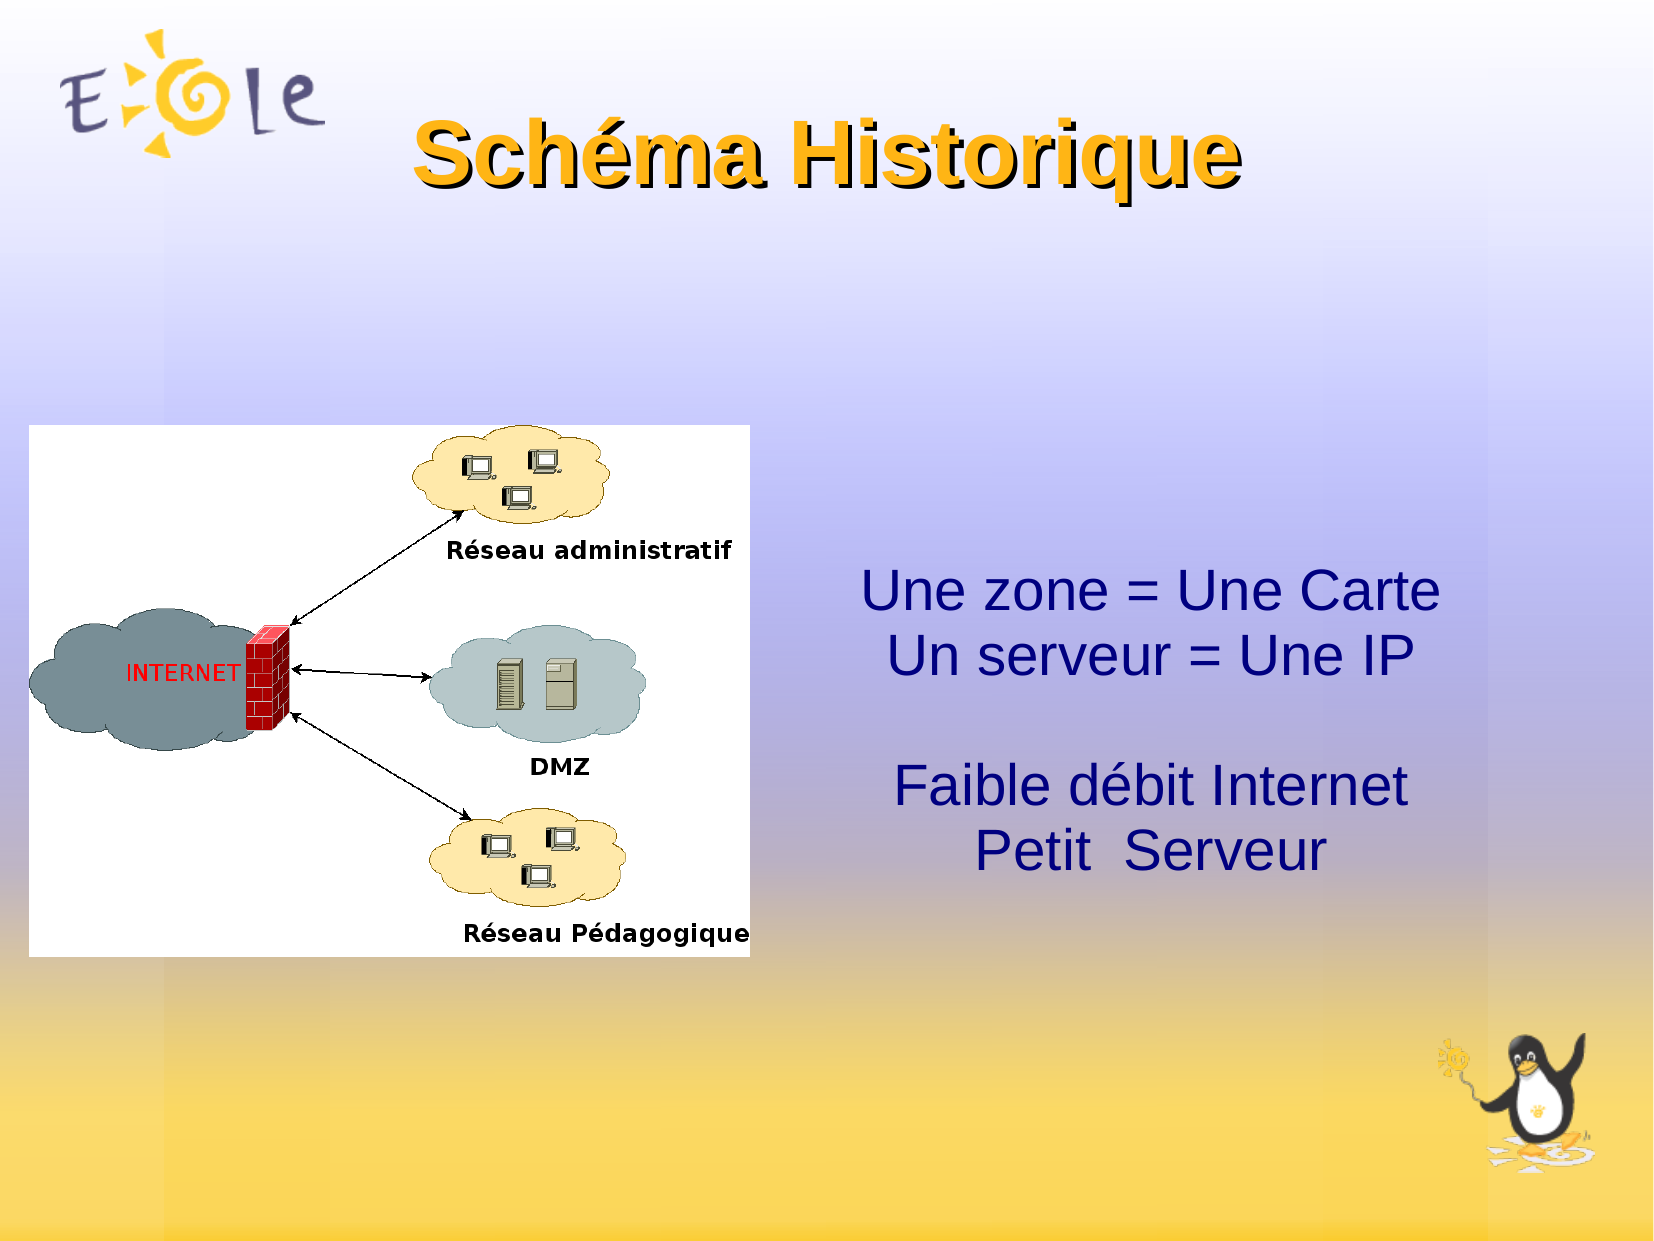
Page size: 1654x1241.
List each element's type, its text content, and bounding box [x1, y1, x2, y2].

picture [0, 0, 1654, 1241]
subtitle Une zone = Une Carte Un serveur = Une IP Faible débit Internet Petit Serveur [826, 318, 1477, 1123]
title Schéma Historique [82, 49, 1571, 257]
